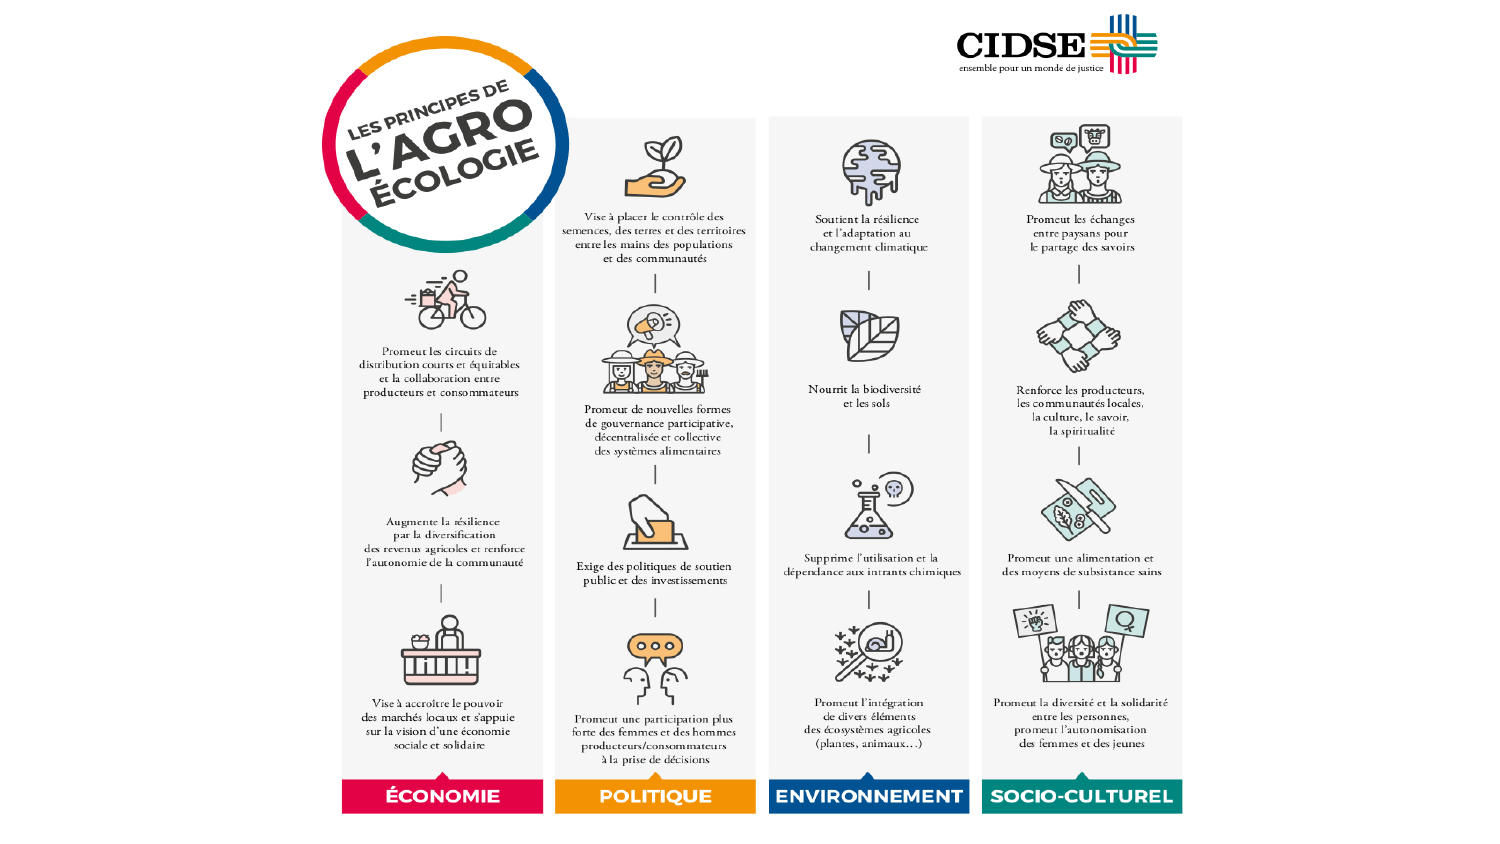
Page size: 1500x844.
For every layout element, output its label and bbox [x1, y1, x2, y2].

picture [281, 0, 1194, 844]
